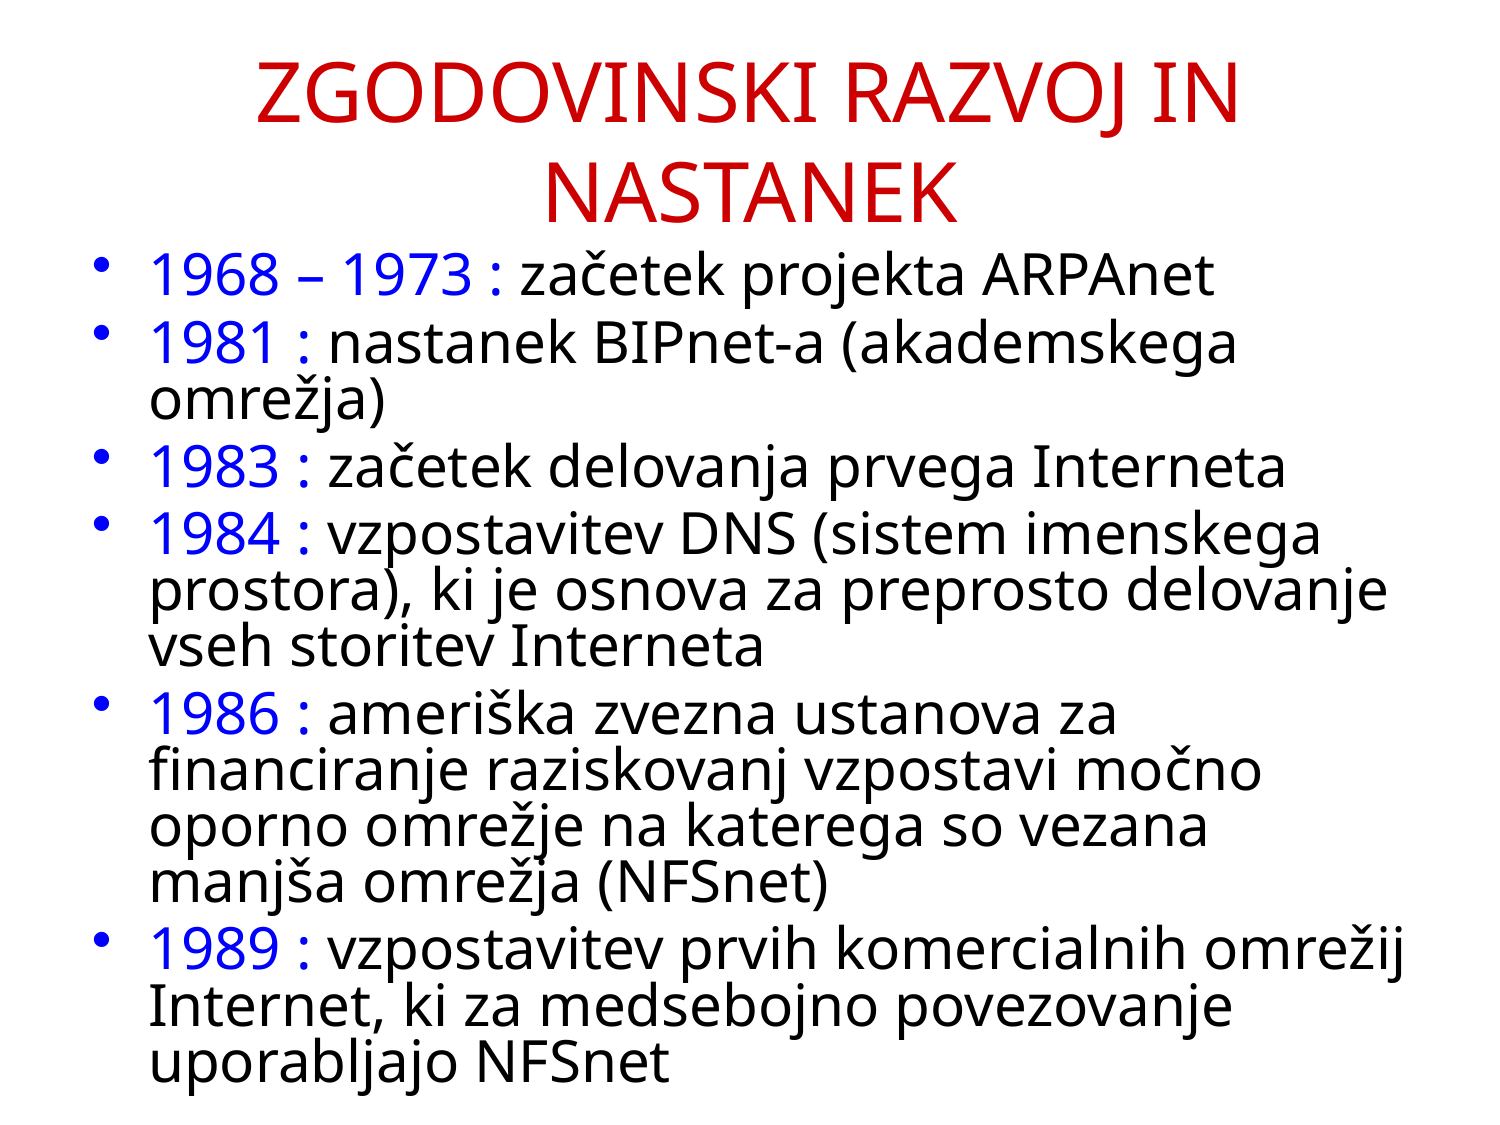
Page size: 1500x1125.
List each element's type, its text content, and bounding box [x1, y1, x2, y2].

list 1968 – 1973 : začetek projekta ARPAnet 1981 : nastanek BIPnet-a (akademskega omrežja) 1983 : začetek delovanja prvega Interneta 1984 : vzpostavitev DNS (sistem imenskega prostora), ki je osnova za preprosto delovanje vseh storitev Interneta 1986 : ameriška zvezna ustanova za financiranje raziskovanj vzpostavi močno oporno omrežje na katerega so vezana manjša omrežja (NFSnet) 1989 : vzpostavitev prvih komercialnih omrežij Internet, ki za medsebojno povezovanje uporabljajo NFSnet [76, 243, 1427, 1035]
title ZGODOVINSKI RAZVOJ IN NASTANEK [75, 45, 1425, 233]
